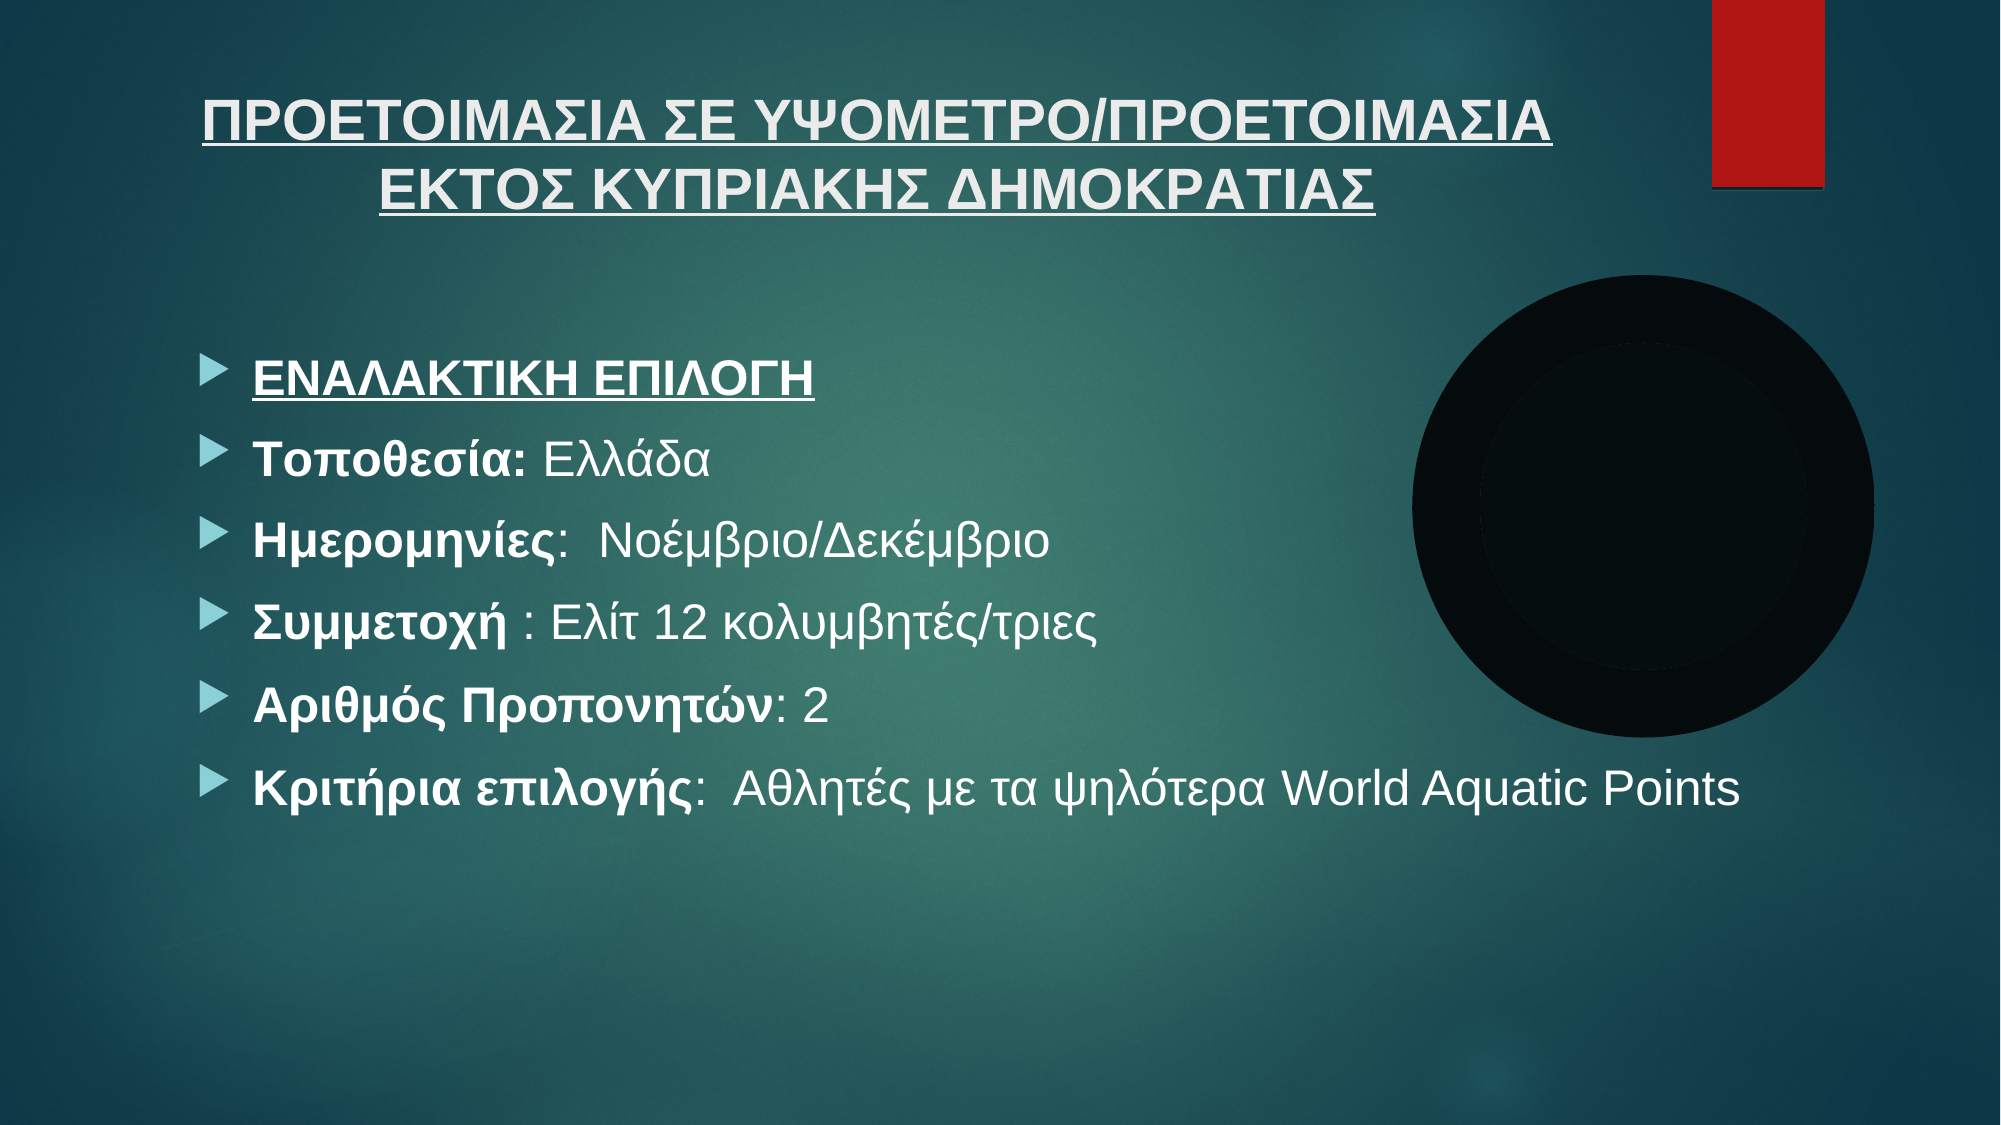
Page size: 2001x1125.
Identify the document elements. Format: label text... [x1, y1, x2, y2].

list ΕΝΑΛΑΚΤΙΚΗ ΕΠΙΛΟΓΗ Τοποθεσία: Ελλάδα Ημερομηνίες: Νοέμβριο/Δεκέμβριο Συμμετοχή : Ελίτ 12 κολυμβητές/τριες Αριθμός Προπονητών: 2 Κριτήρια επιλογής: Αθλητές με τα ψηλότερα World Aquatic Points [181, 336, 1761, 1026]
title ΠΡΟΕΤΟΙΜΑΣΙΑ ΣΕ ΥΨΟΜΕΤΡΟ/ΠΡΟΕΤΟΙΜΑΣΙΑ ΕΚΤΟΣ ΚΥΠΡΙΑΚΗΣ ΔΗΜΟΚΡΑΤΙΑΣ [106, 74, 1649, 305]
